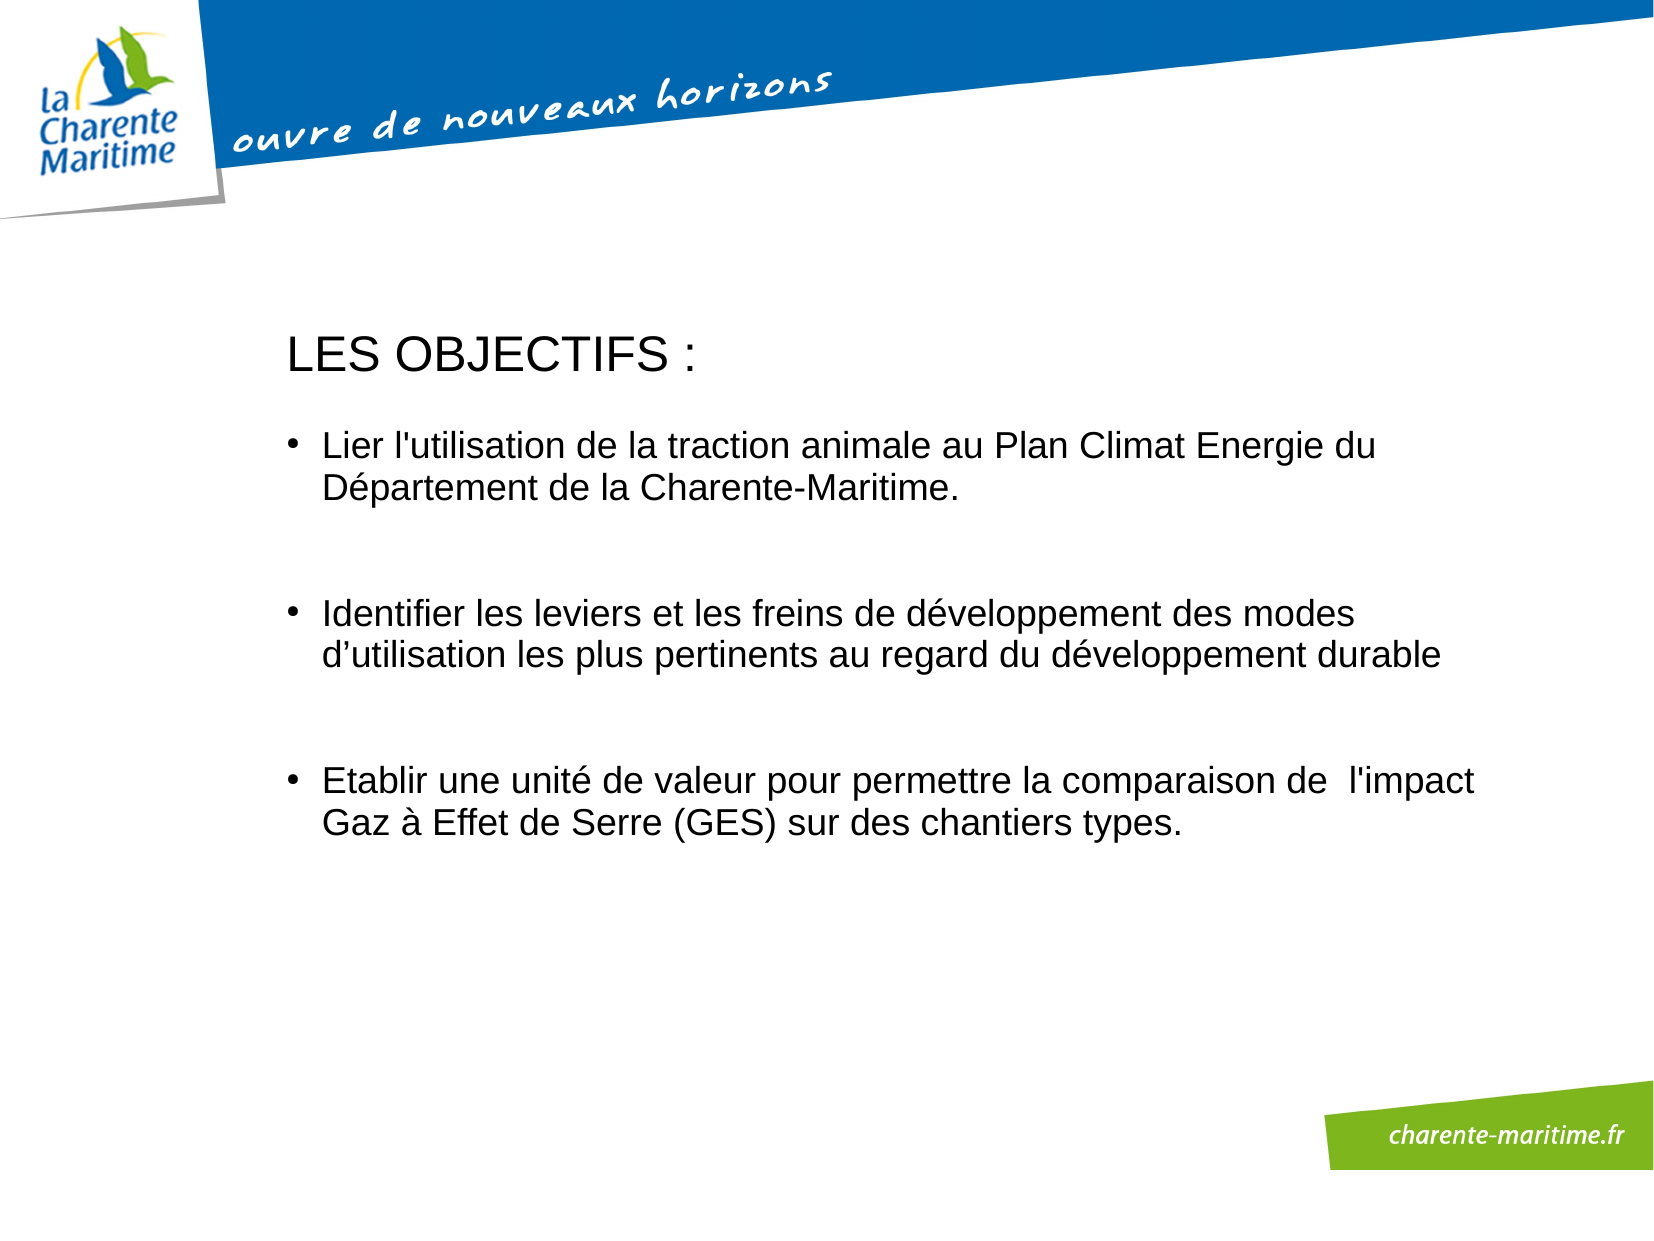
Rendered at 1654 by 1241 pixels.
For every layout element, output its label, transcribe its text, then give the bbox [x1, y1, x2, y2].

picture [0, 0, 1654, 1170]
text_box LES OBJECTIFS : Lier l'utilisation de la traction animale au Plan Climat Energie du Département de la Charente-Maritime. Identifier les leviers et les freins de développement des modes d’utilisation les plus pertinents au regard du développement durable Etablir une unité de valeur pour permettre la comparaison de l'impact Gaz à Effet de Serre (GES) sur des chantiers types. [271, 318, 1524, 937]
